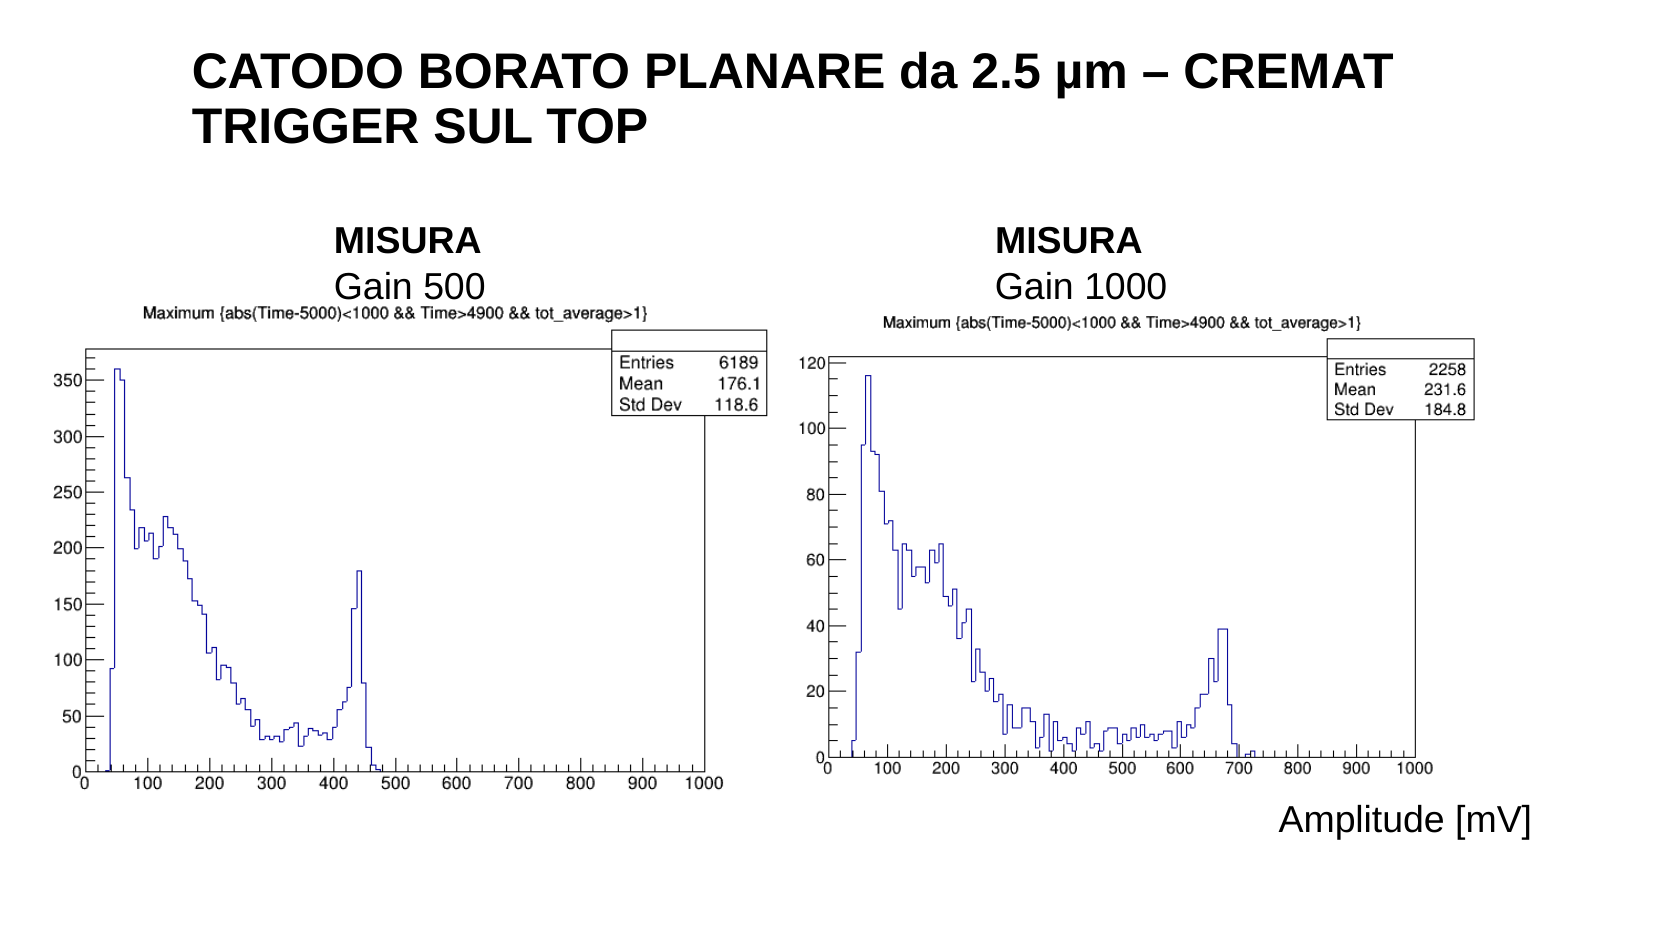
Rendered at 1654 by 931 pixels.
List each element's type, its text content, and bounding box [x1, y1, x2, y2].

text_box MISURA [319, 212, 506, 270]
text_box Amplitude [mV] [1263, 791, 1548, 849]
picture [41, 303, 774, 809]
picture [779, 312, 1482, 800]
text_box MISURA [980, 212, 1167, 257]
text_box CATODO BORATO PLANARE da 2.5 µm – CREMAT TRIGGER SUL TOP [177, 35, 1489, 162]
text_box Gain 1000 [979, 257, 1183, 312]
text_box Gain 500 [318, 257, 501, 303]
